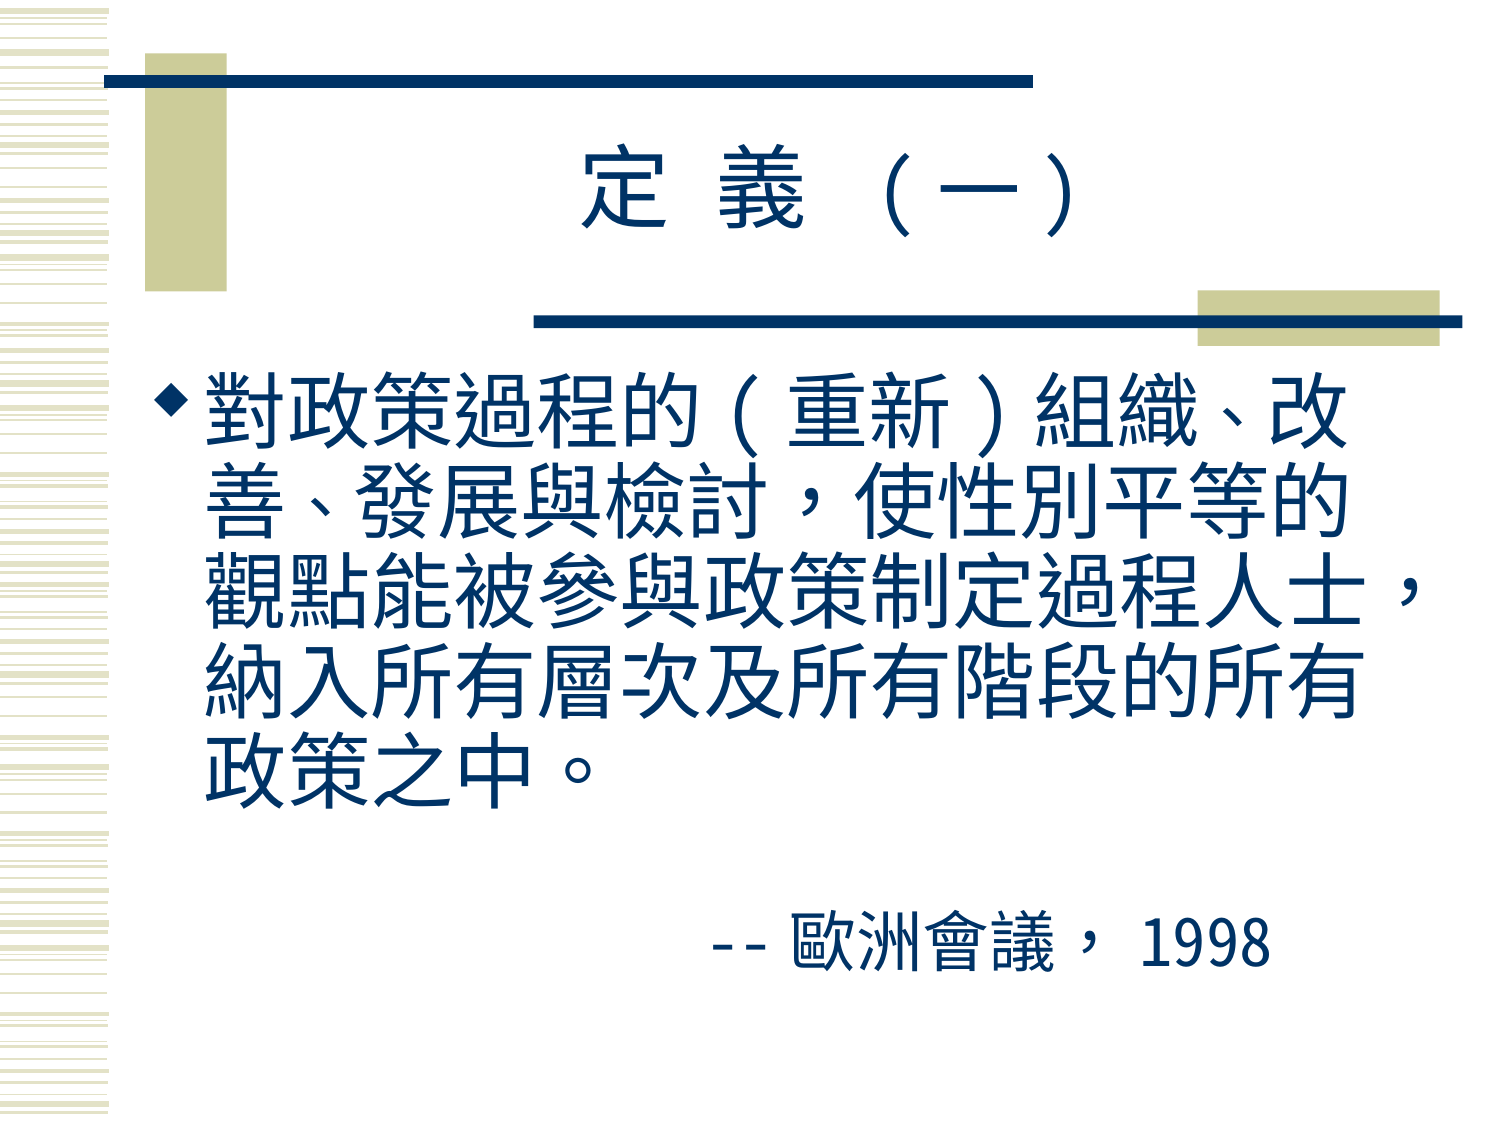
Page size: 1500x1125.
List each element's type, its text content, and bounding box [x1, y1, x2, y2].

list 對政策過程的(重新)組織、改善、發展與檢討，使性別平等的觀點能被參與政策制定過程人士，納入所有層次及所有階段的所有政策之中。 --歐洲會議，1998 [132, 363, 1439, 1000]
title 定 義 (一) [225, 99, 1436, 288]
